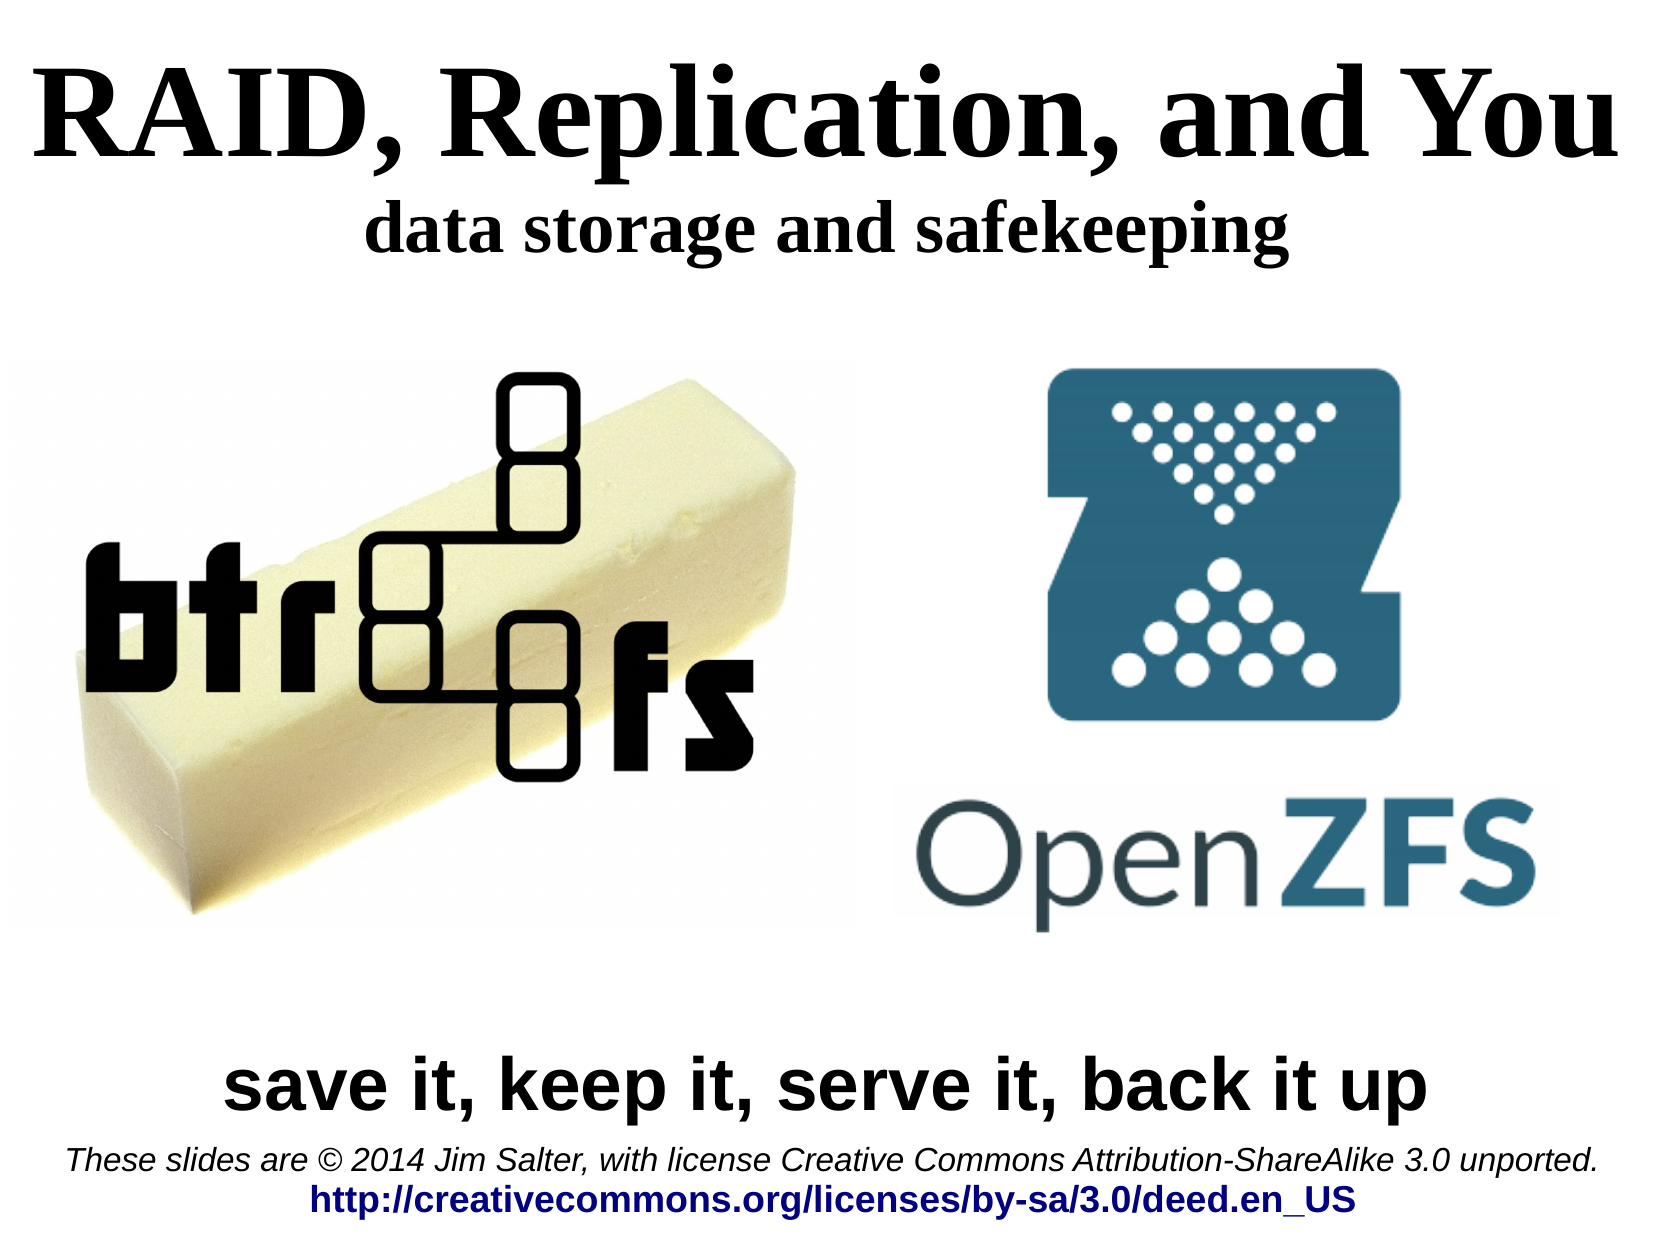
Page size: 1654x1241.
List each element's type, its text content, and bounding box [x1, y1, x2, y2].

table_header These slides are © 2014 Jim Salter, with license Creative Commons Attribution-ShareAlike 3.0 unported. http://creativecommons.org/licenses/by-sa/3.0/deed.en_US [6, 1134, 1654, 1234]
title RAID, Replication, and You data storage and safekeeping [0, 37, 1654, 269]
picture [892, 344, 1561, 958]
table_header save it, keep it, serve it, back it up [0, 1035, 1653, 1170]
picture [8, 355, 856, 931]
